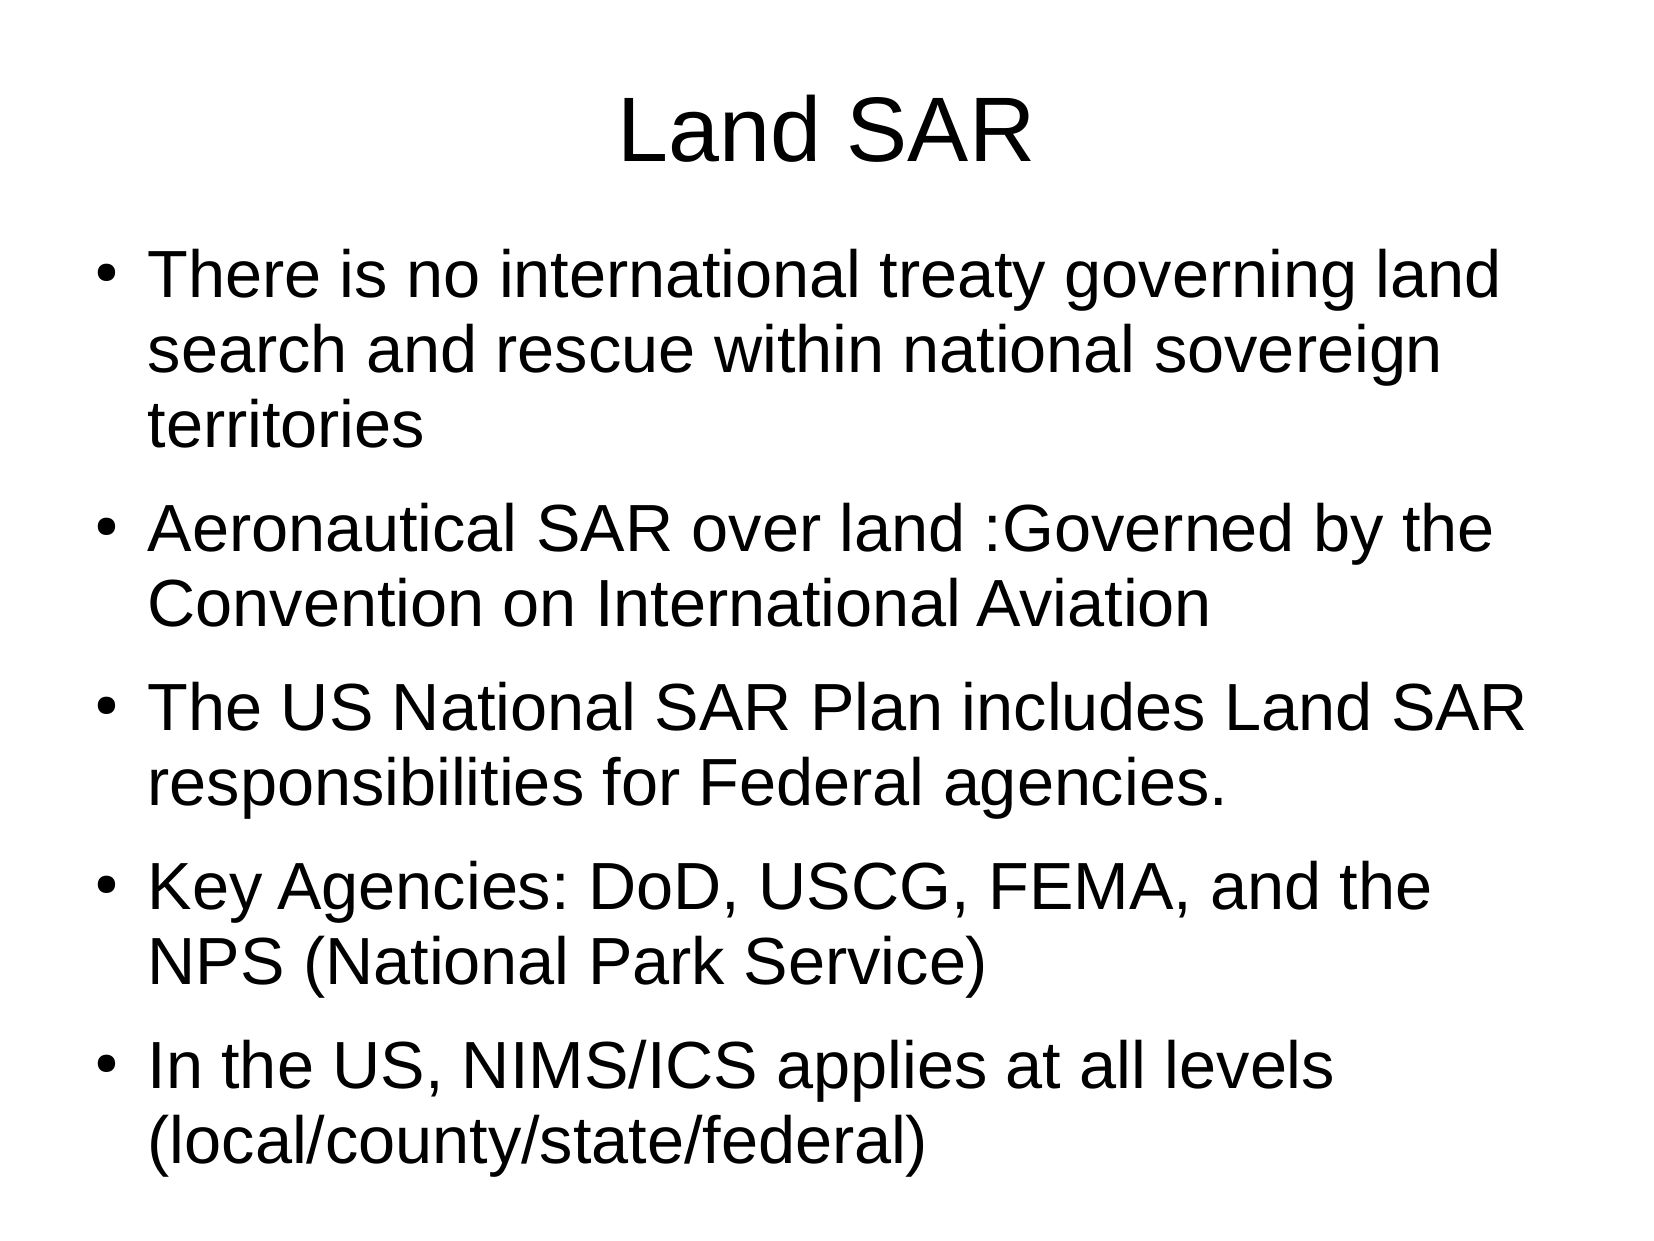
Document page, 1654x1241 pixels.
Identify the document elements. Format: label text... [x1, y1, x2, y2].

list There is no international treaty governing land search and rescue within national sovereign territories Aeronautical SAR over land :Governed by the Convention on International Aviation The US National SAR Plan includes Land SAR responsibilities for Federal agencies. Key Agencies: DoD, USCG, FEMA, and the NPS (National Park Service) In the US, NIMS/ICS applies at all levels (local/county/state/federal) [76, 237, 1565, 1134]
title Land SAR [82, 25, 1571, 233]
